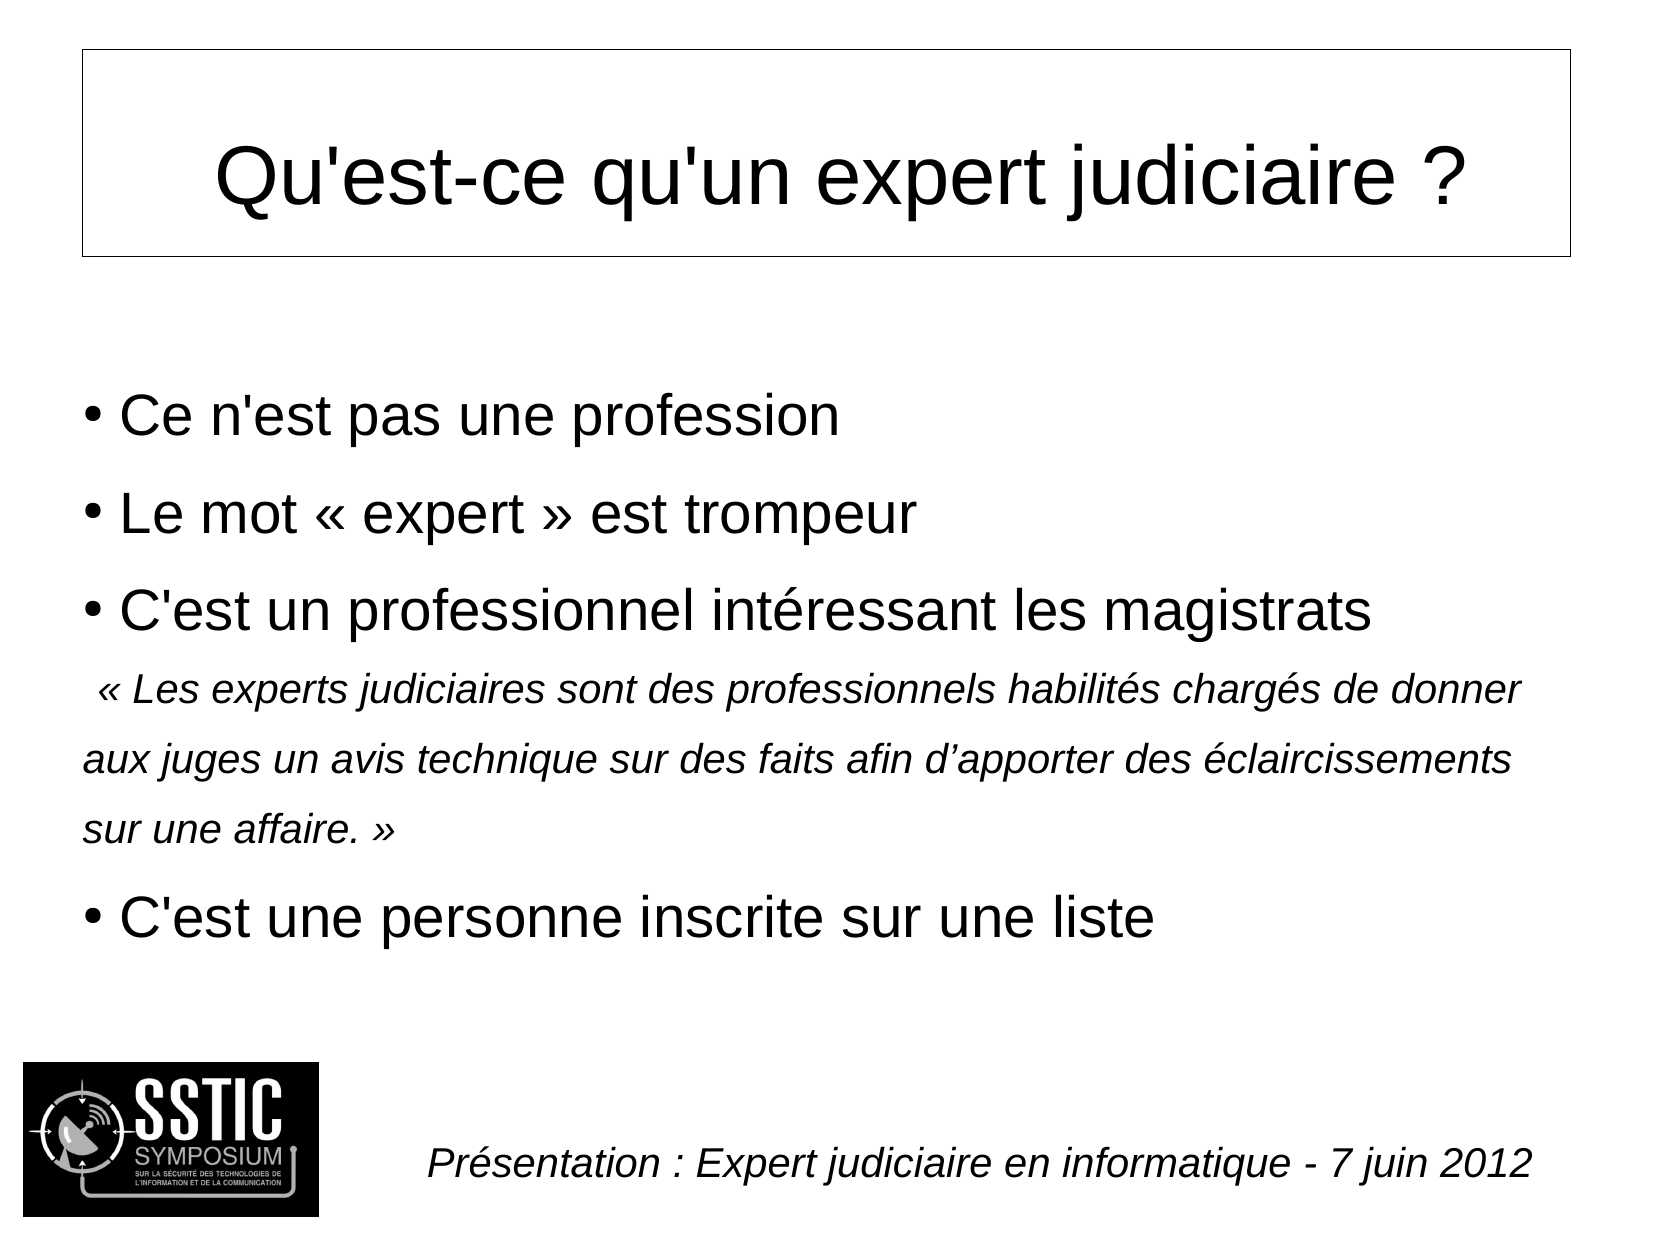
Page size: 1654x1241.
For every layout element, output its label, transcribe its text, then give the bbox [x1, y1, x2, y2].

picture [23, 1062, 319, 1217]
subtitle Ce n'est pas une profession Le mot « expert » est trompeur C'est un professionnel intéressant les magistrats « Les experts judiciaires sont des professionnels habilités chargés de donner aux juges un avis technique sur des faits afin d’apporter des éclaircissements sur une affaire. » C'est une personne inscrite sur une liste [82, 290, 1538, 1010]
title Qu'est-ce qu'un expert judiciaire ? [82, 49, 1571, 257]
text_box Présentation : Expert judiciaire en informatique - 7 juin 2012 [377, 1110, 1583, 1217]
